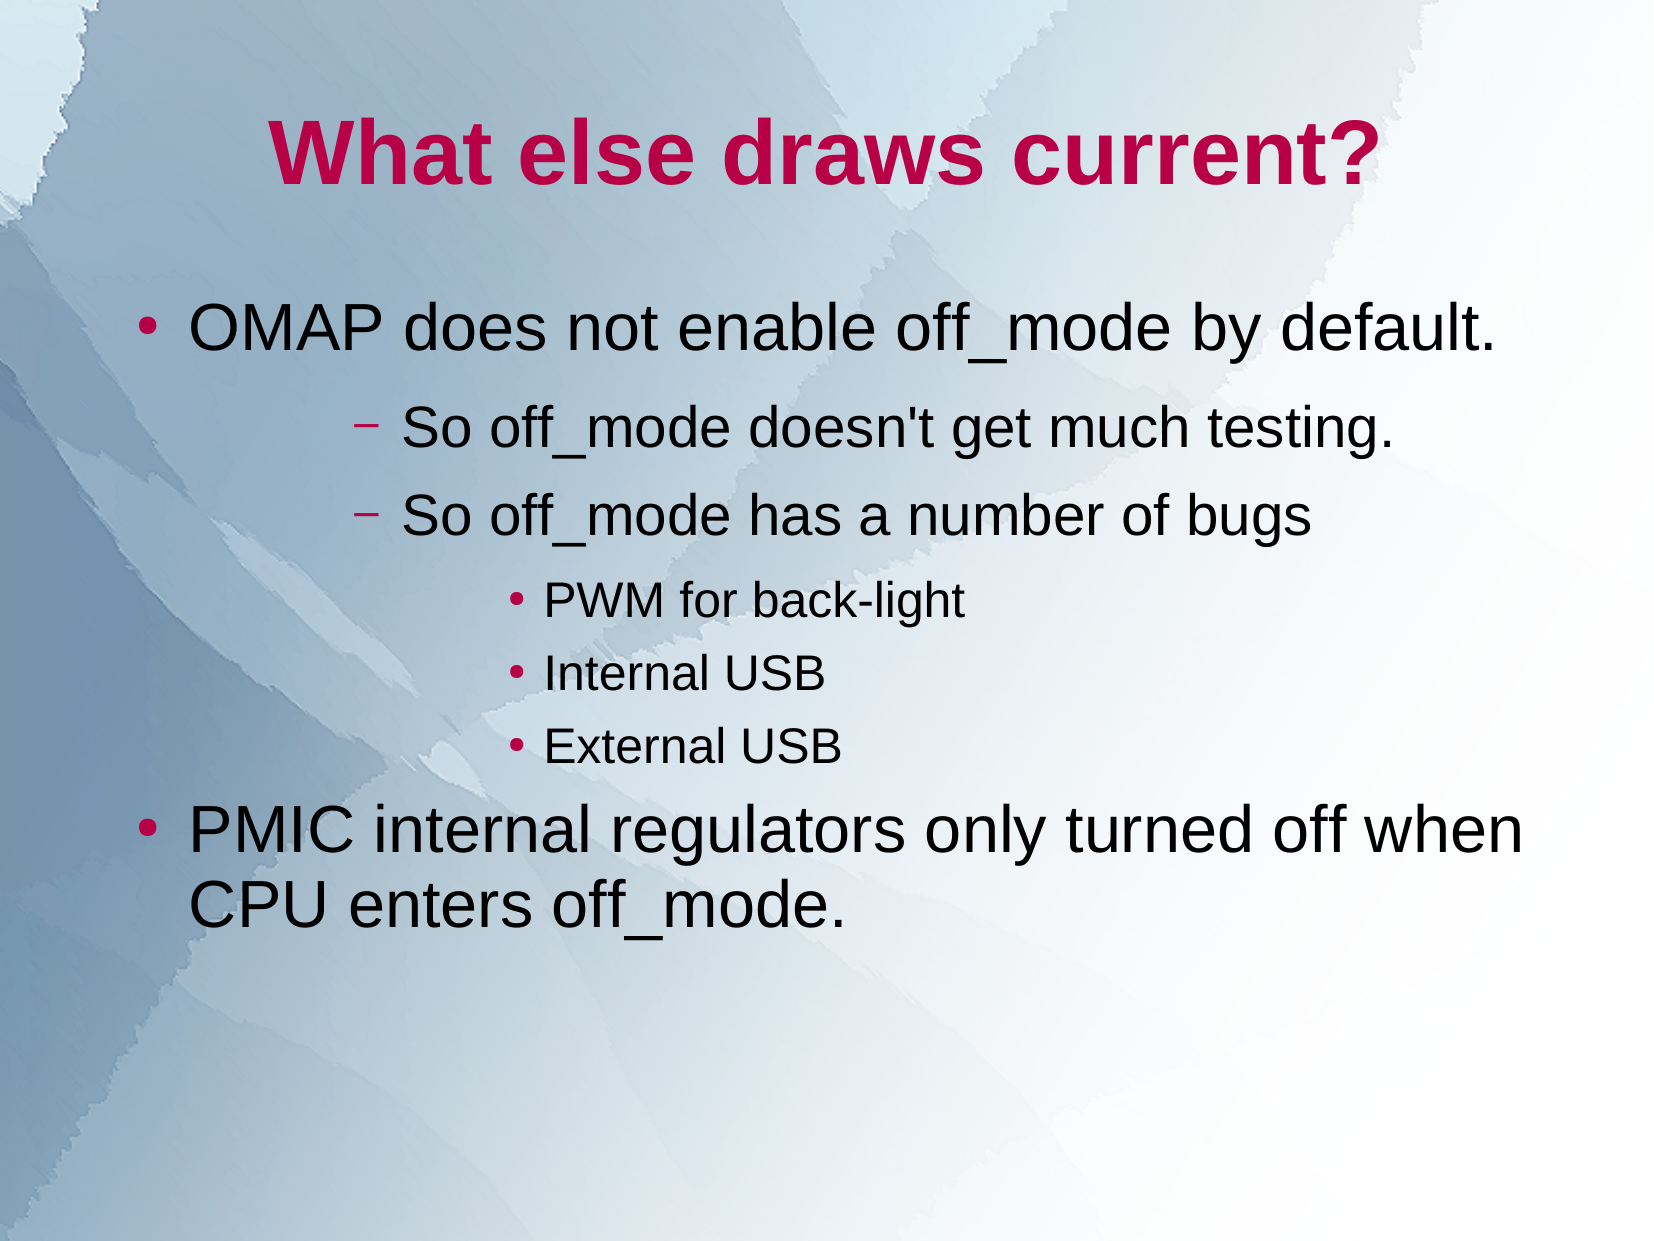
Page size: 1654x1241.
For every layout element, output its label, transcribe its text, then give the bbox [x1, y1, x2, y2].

title What else draws current? [82, 49, 1571, 257]
picture [0, 0, 1654, 1241]
list OMAP does not enable off_mode by default. So off_mode doesn't get much testing. So off_mode has a number of bugs PWM for back-light Internal USB External USB PMIC internal regulators only turned off when CPU enters off_mode. [118, 290, 1571, 1216]
